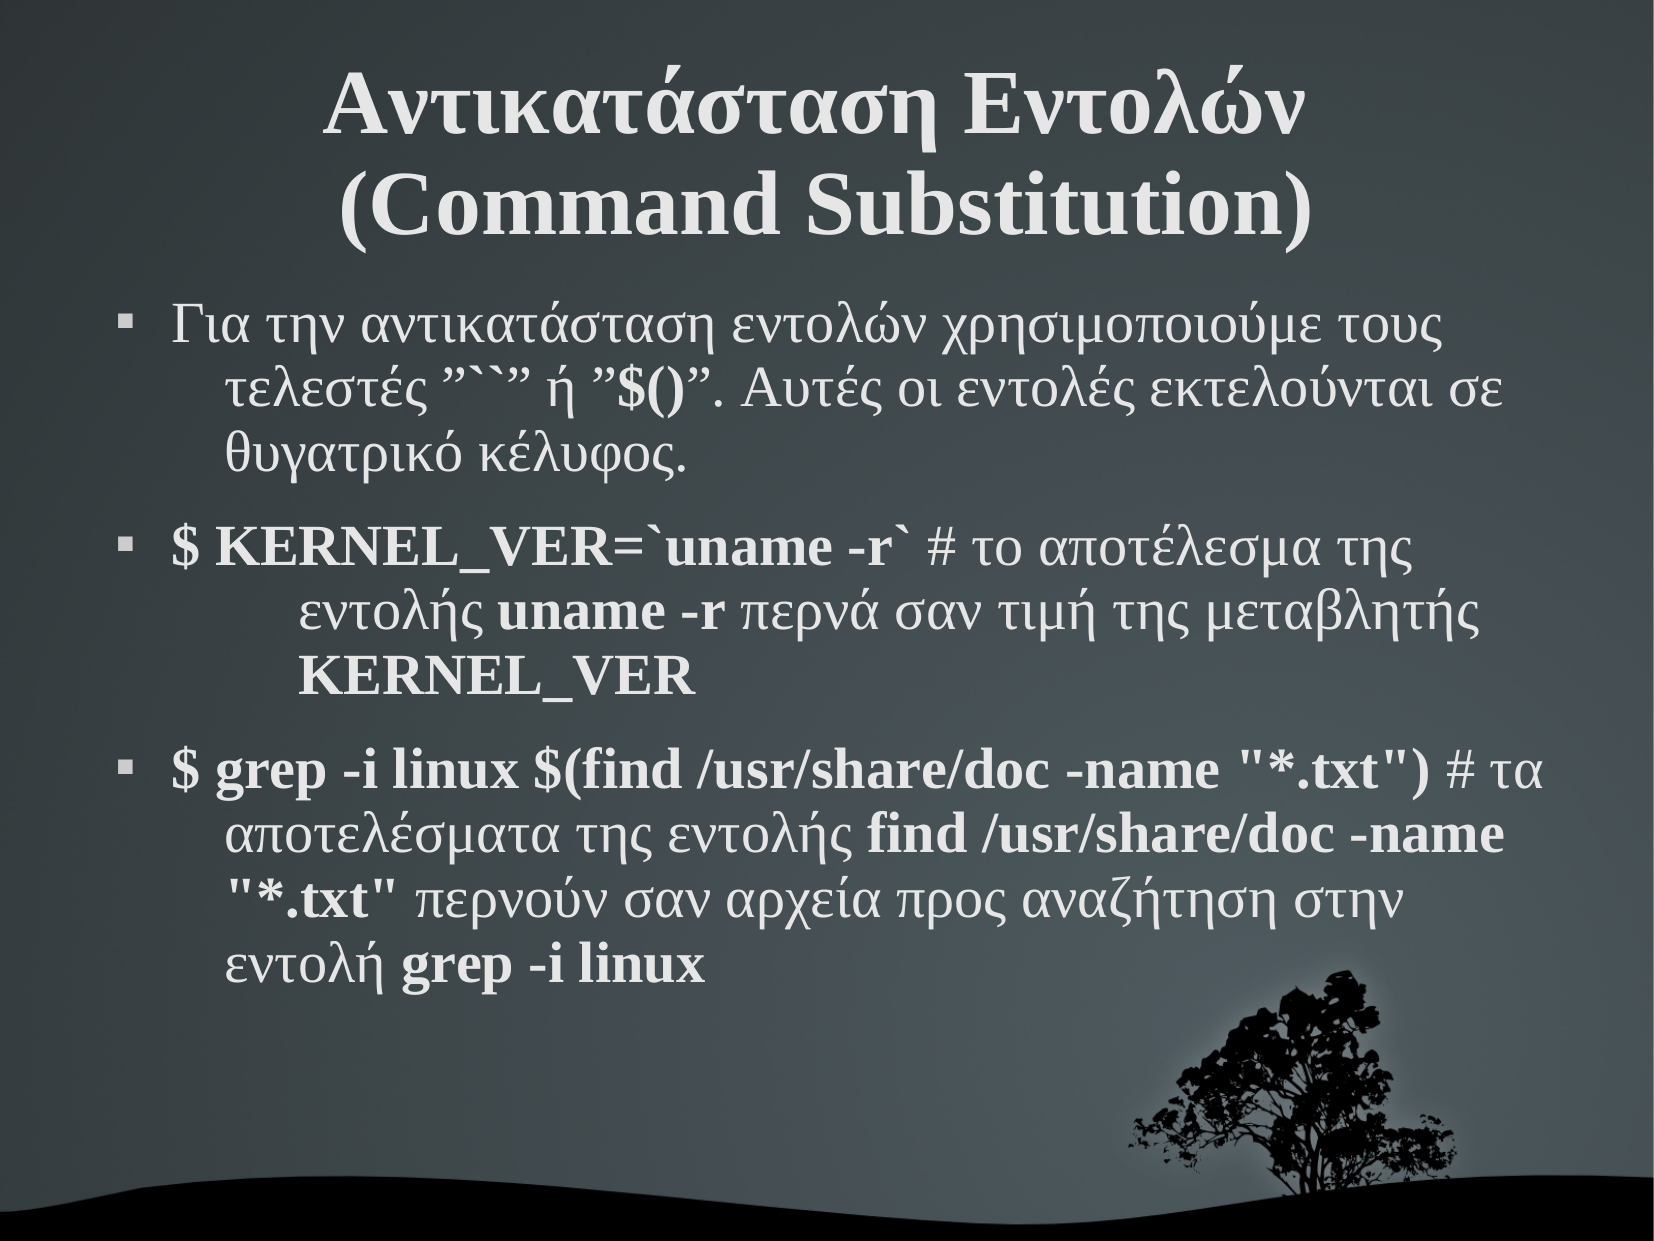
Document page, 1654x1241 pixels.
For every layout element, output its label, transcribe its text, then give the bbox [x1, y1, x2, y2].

title Αντικατάσταση Εντολών (Command Substitution) [82, 33, 1571, 273]
picture [0, 0, 1654, 1241]
list Για την αντικατάσταση εντολών χρησιμοποιούμε τους τελεστές ”``” ή ”$()”. Αυτές οι εντολές εκτελούνται σε θυγατρικό κέλυφος. $ KERNEL_VER=`uname -r` # το αποτέλεσμα της εντολής uname -r περνά σαν τιμή της μεταβλητής KERNEL_VER $ grep -i linux $(find /usr/share/doc -name "*.txt") # τα αποτελέσματα της εντολής find /usr/share/doc -name "*.txt" περνούν σαν αρχεία προς αναζήτηση στην εντολή grep -i linux [82, 290, 1571, 1109]
